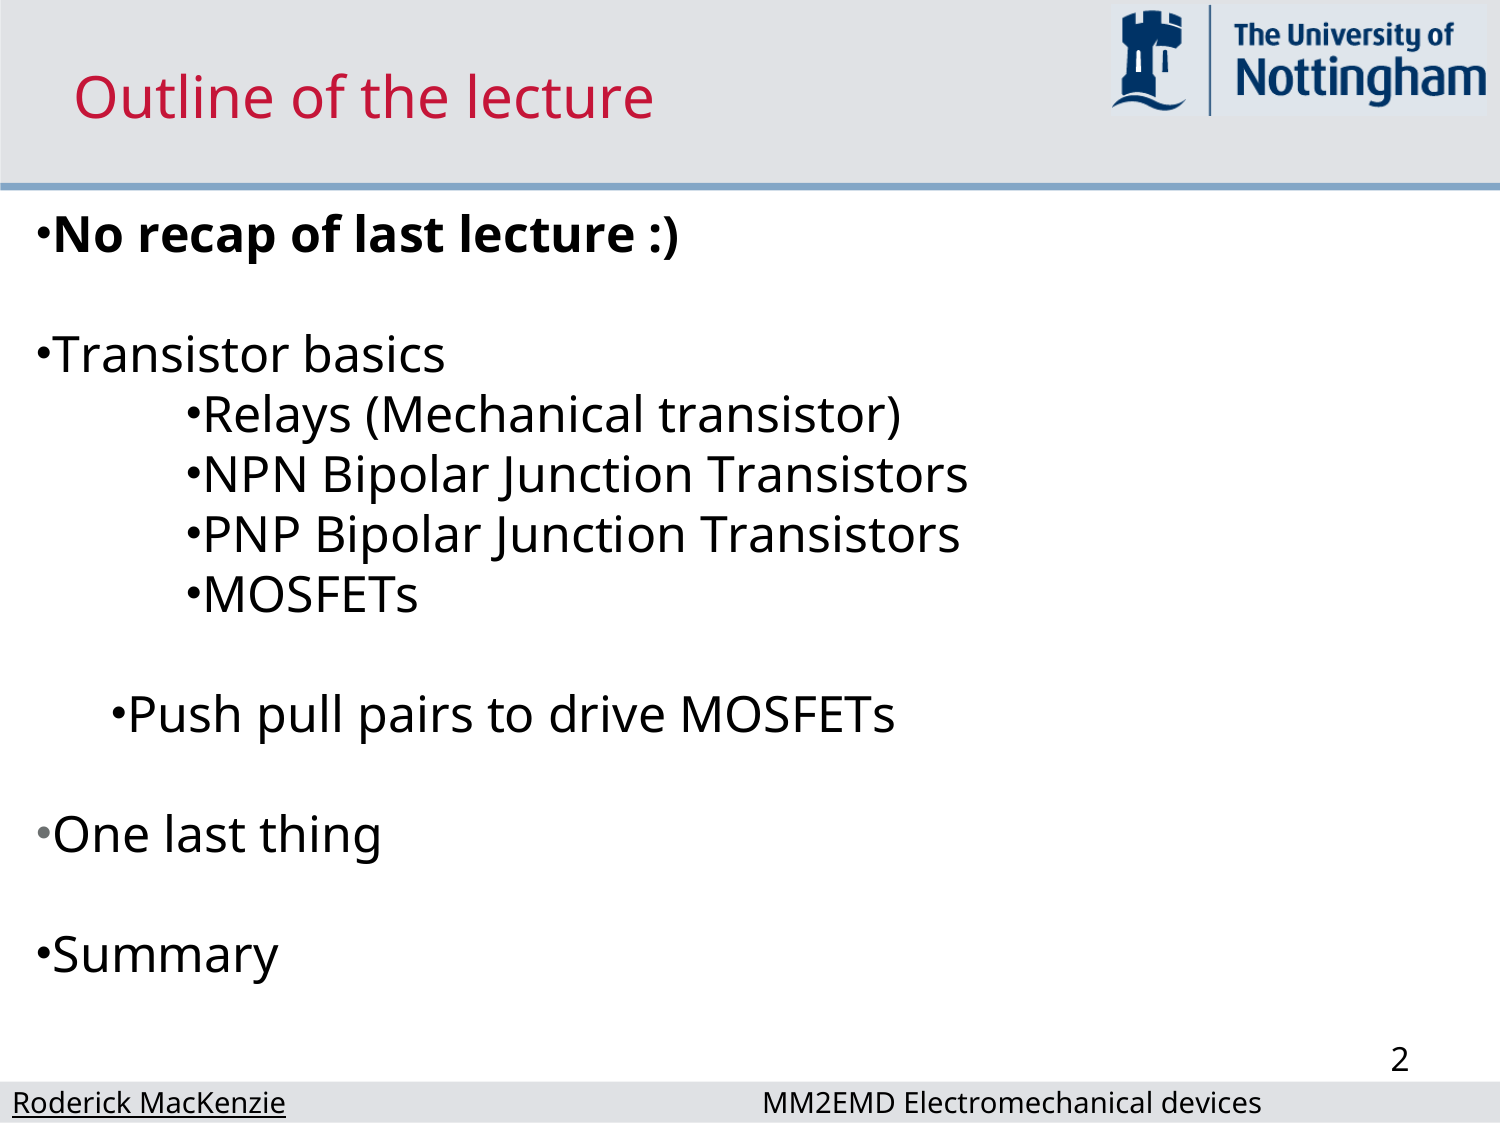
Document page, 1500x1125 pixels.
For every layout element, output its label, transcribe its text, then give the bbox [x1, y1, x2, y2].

text_box No recap of last lecture :) Transistor basics Relays (Mechanical transistor) NPN Bipolar Junction Transistors PNP Bipolar Junction Transistors MOSFETs Push pull pairs to drive MOSFETs One last thing Summary [20, 195, 1463, 1055]
title Outline of the lecture [59, 43, 1297, 148]
text_box <number> [1375, 1030, 1500, 1101]
picture [1111, 4, 1487, 116]
